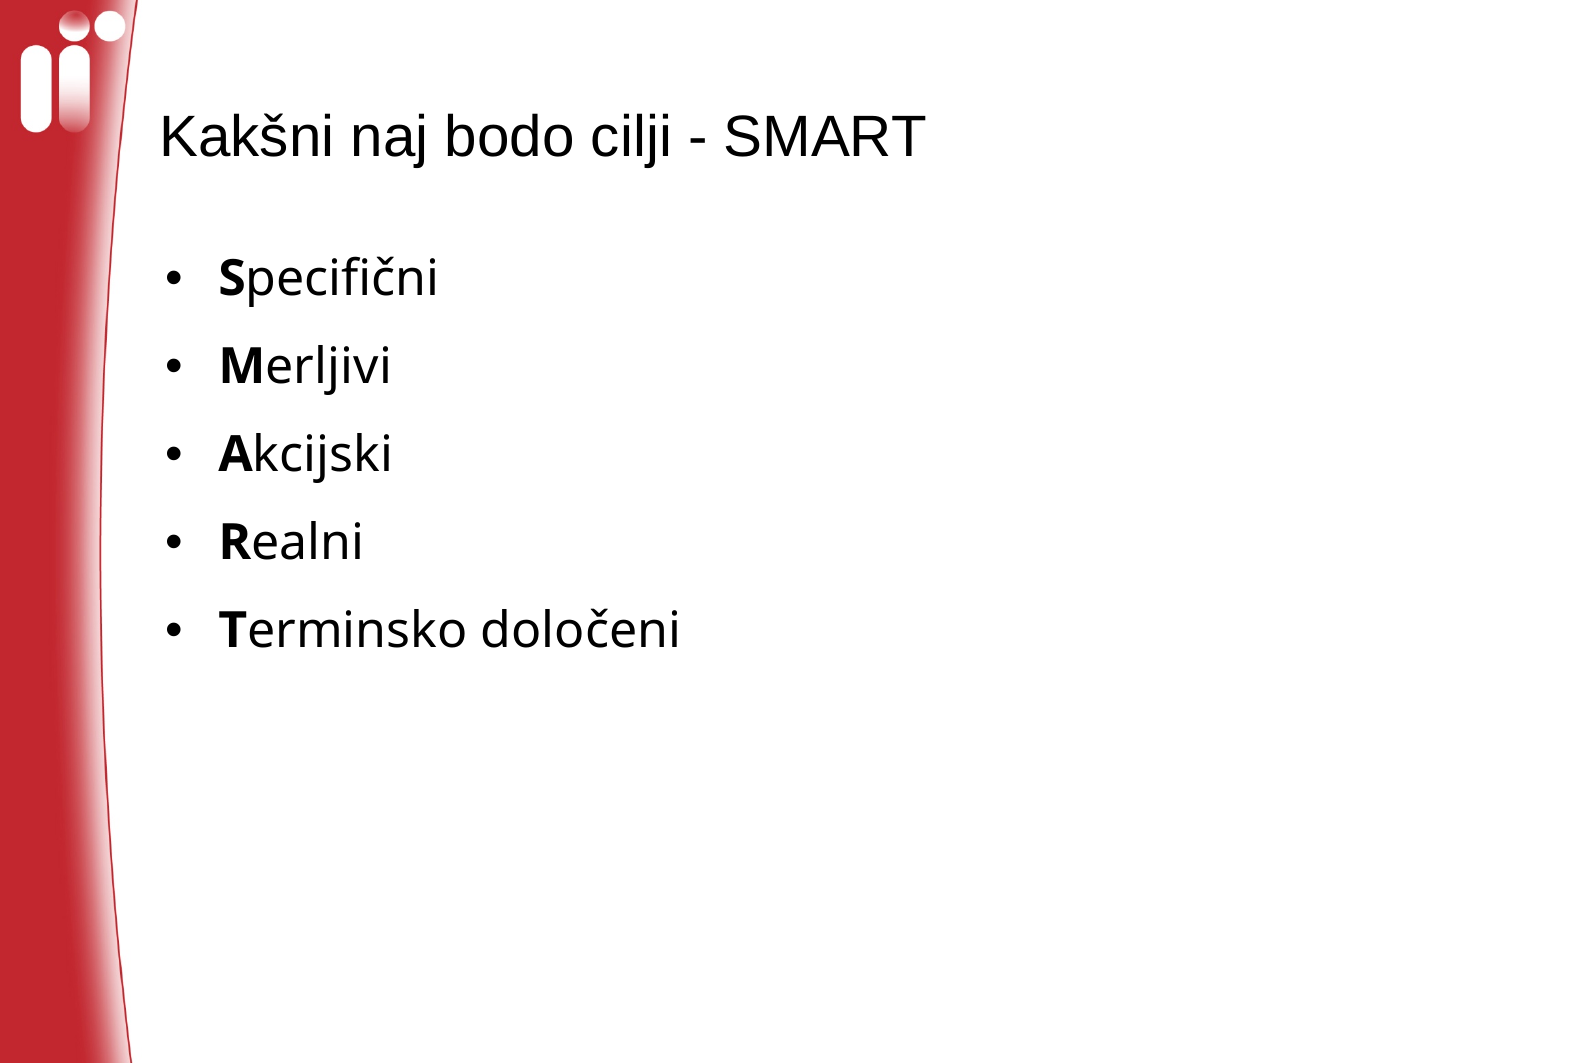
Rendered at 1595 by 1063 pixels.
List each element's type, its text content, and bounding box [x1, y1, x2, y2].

title Kakšni naj bodo cilji - SMART [159, 22, 1515, 248]
picture [0, 0, 1414, 1063]
list Specifični Merljivi Akcijski Realni Terminsko določeni [147, 248, 1515, 1063]
